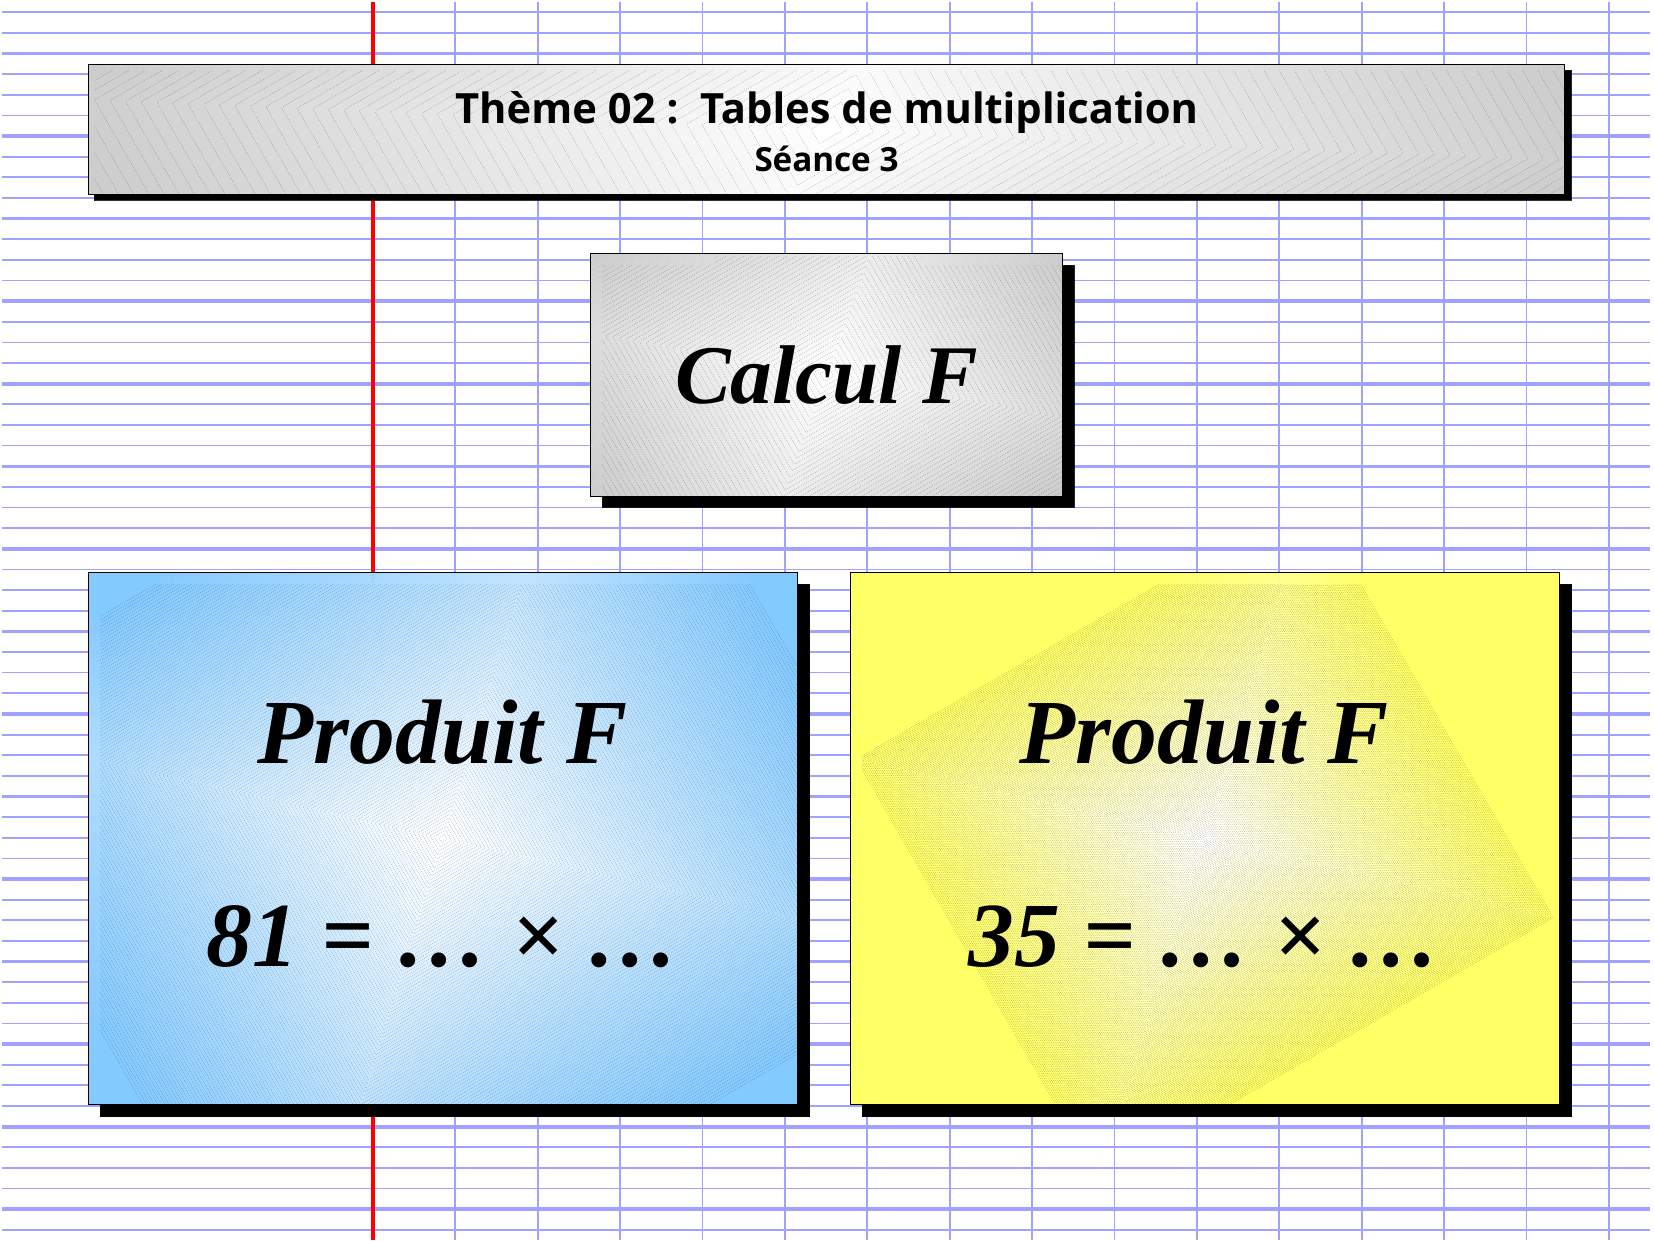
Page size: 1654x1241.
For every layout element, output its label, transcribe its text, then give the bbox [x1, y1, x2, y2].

text_box Produit F 81 = … × … [88, 572, 798, 1105]
text_box Thème 02 : Tables de multiplication Séance 3 [88, 64, 1565, 195]
text_box Produit F 35 = … × … [850, 572, 1560, 1105]
text_box Calcul F [590, 253, 1063, 497]
picture [0, 0, 1654, 1241]
